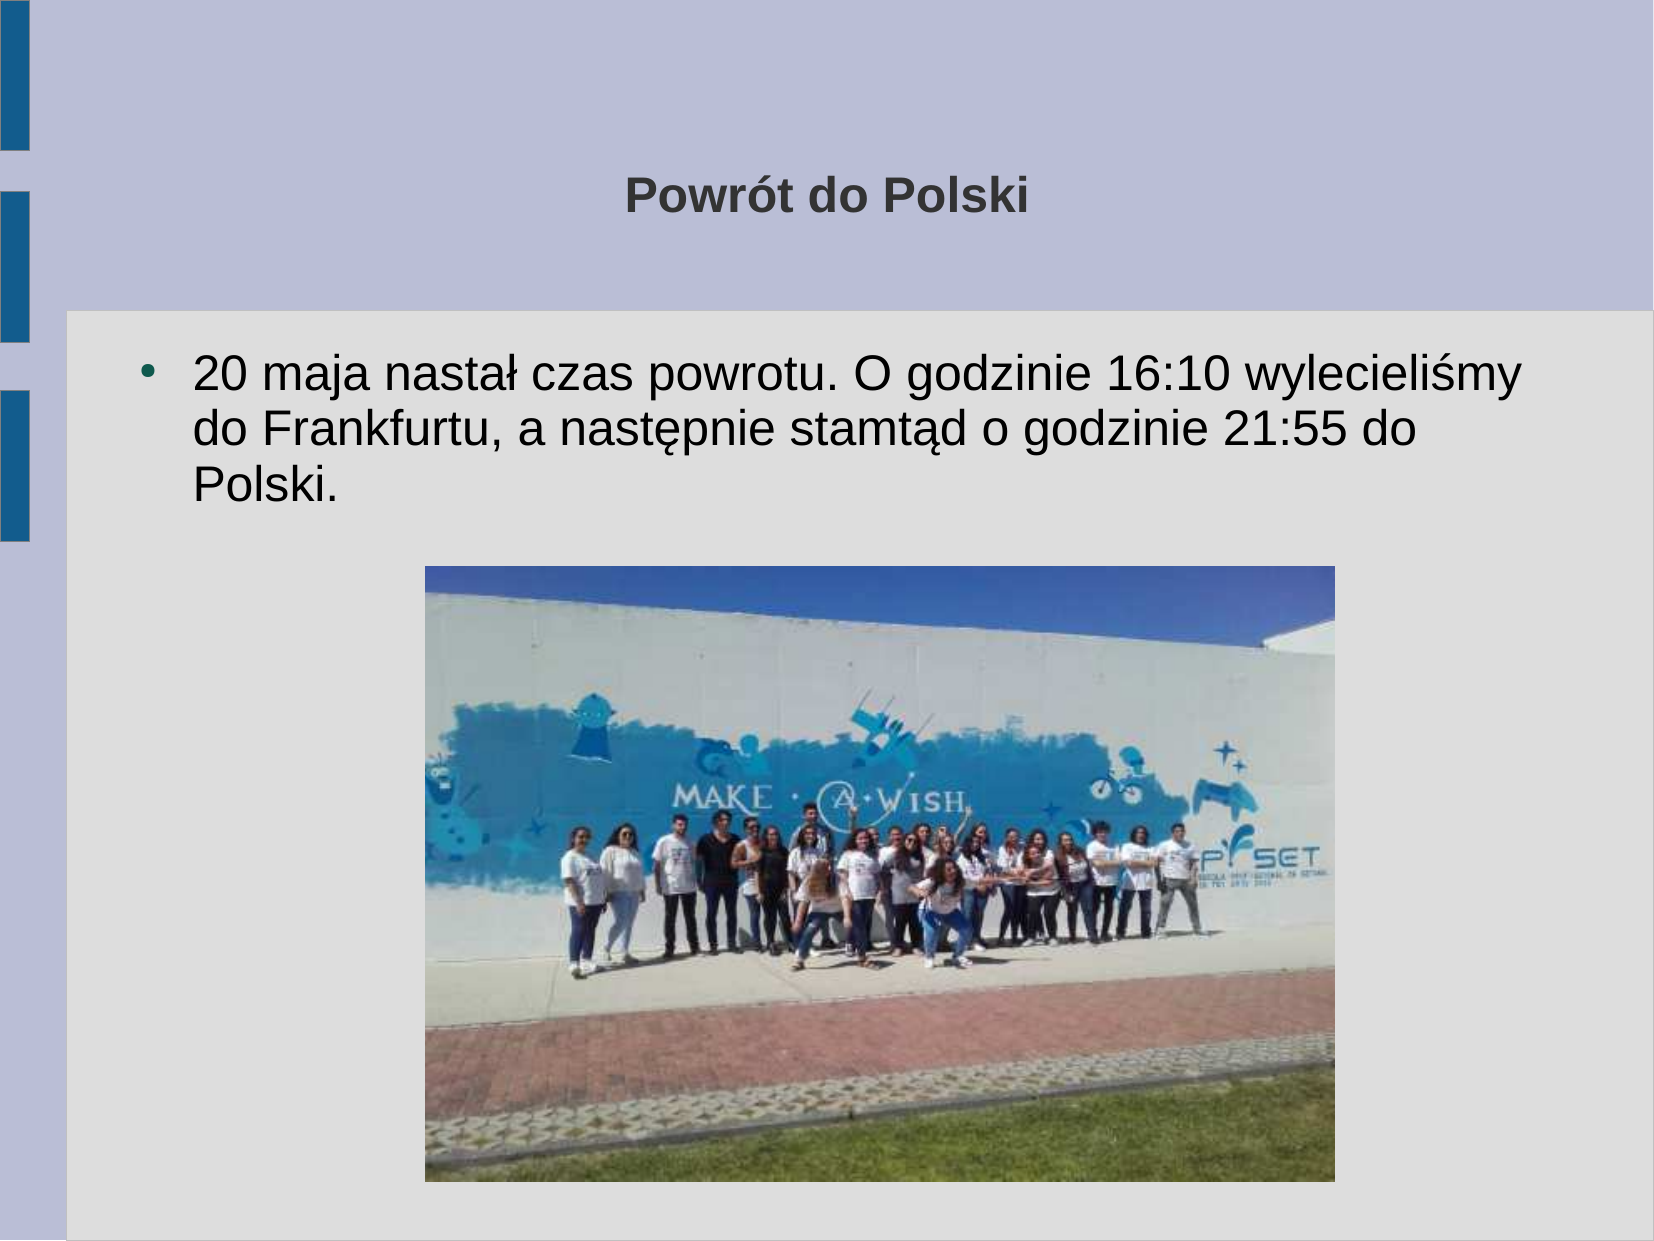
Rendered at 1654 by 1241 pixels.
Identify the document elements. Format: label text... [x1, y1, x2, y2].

title Powrót do Polski [121, 91, 1534, 299]
list 20 maja nastał czas powrotu. O godzinie 16:10 wylecieliśmy do Frankfurtu, a następnie stamtąd o godzinie 21:55 do Polski. [121, 344, 1534, 1127]
picture [425, 566, 1335, 1182]
